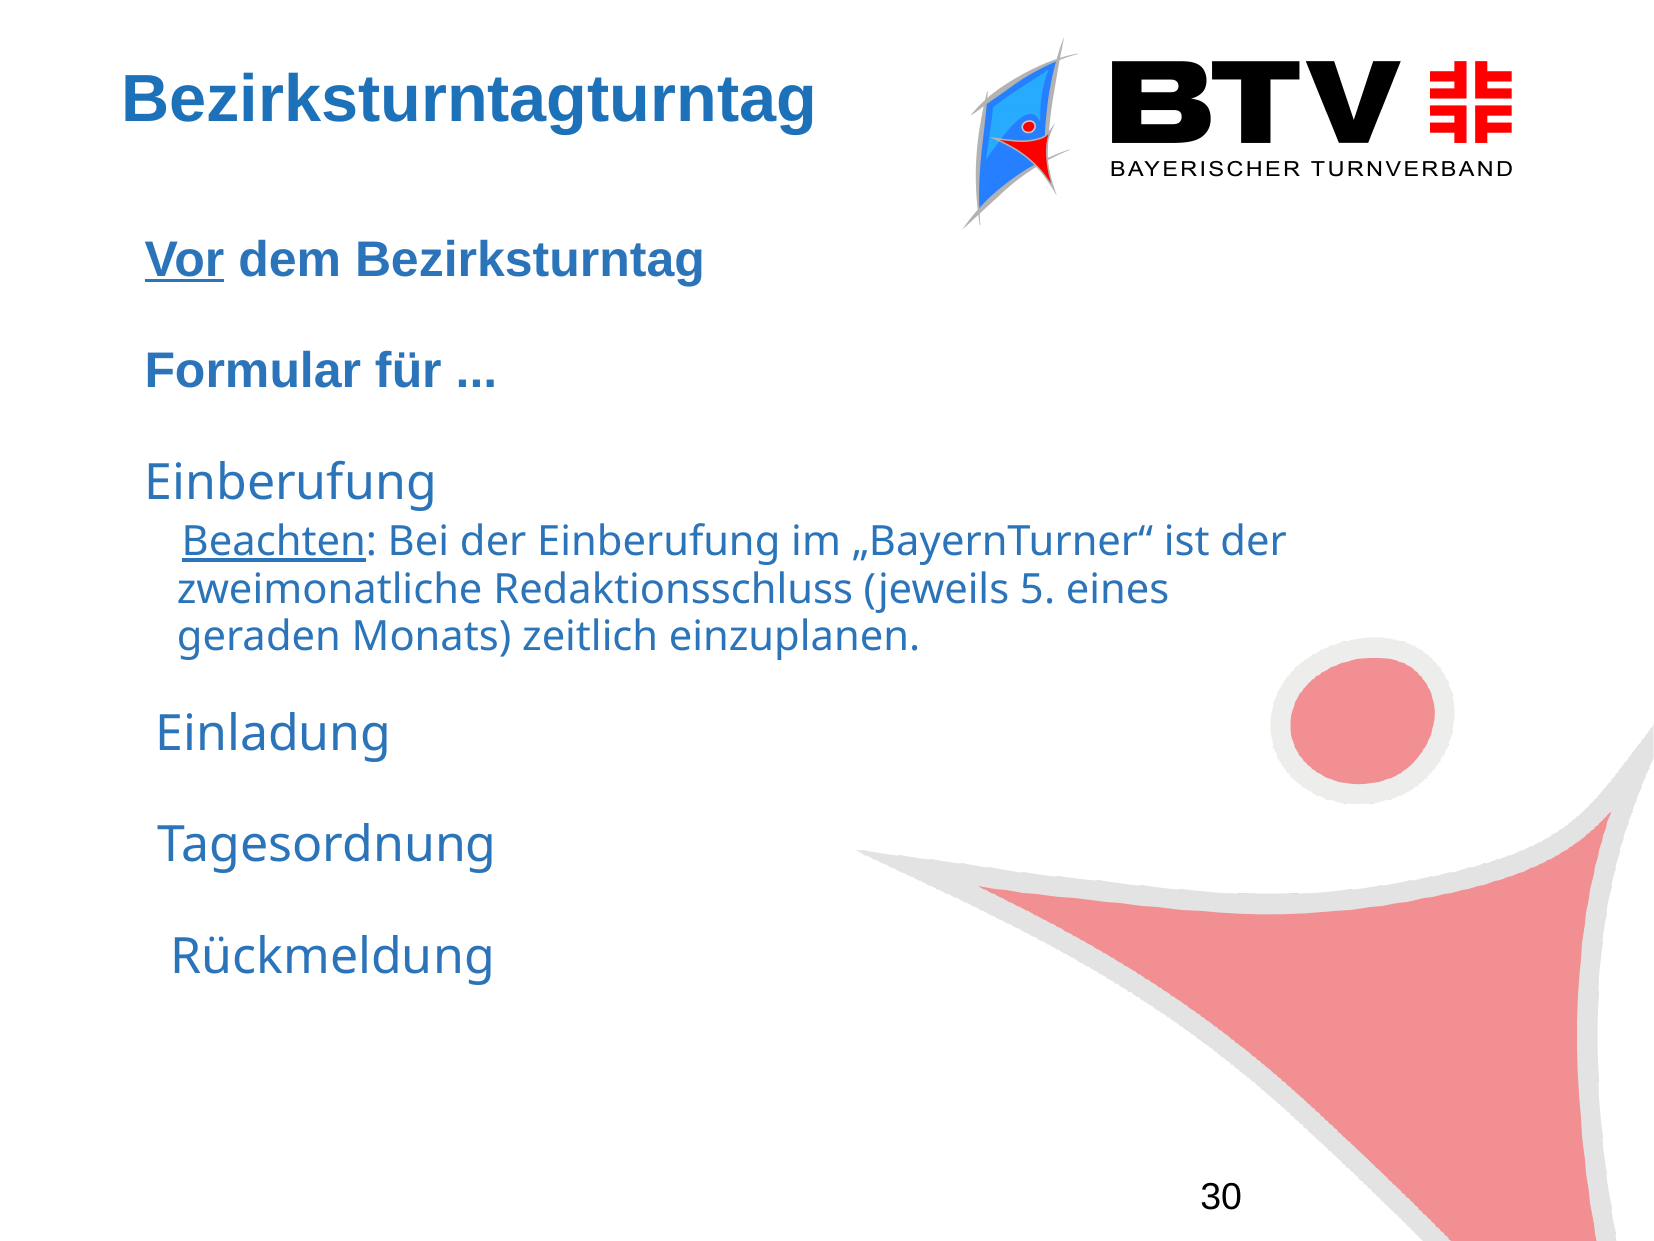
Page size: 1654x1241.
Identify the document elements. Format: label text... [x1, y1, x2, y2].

picture [854, 637, 1654, 1241]
picture [939, 24, 1548, 224]
subtitle Vor dem Bezirksturntag Formular für ... Einberufung Beachten: Bei der Einberufung im „BayernTurner“ ist der zweimonatliche Redaktionsschluss (jeweils 5. eines geraden Monats) zeitlich einzuplanen. Einladung Tagesordnung Rückmeldung [129, 224, 1595, 1111]
text_box <Nummer> [1185, 1169, 1571, 1216]
title Bezirksturntagturntag [106, 54, 892, 201]
